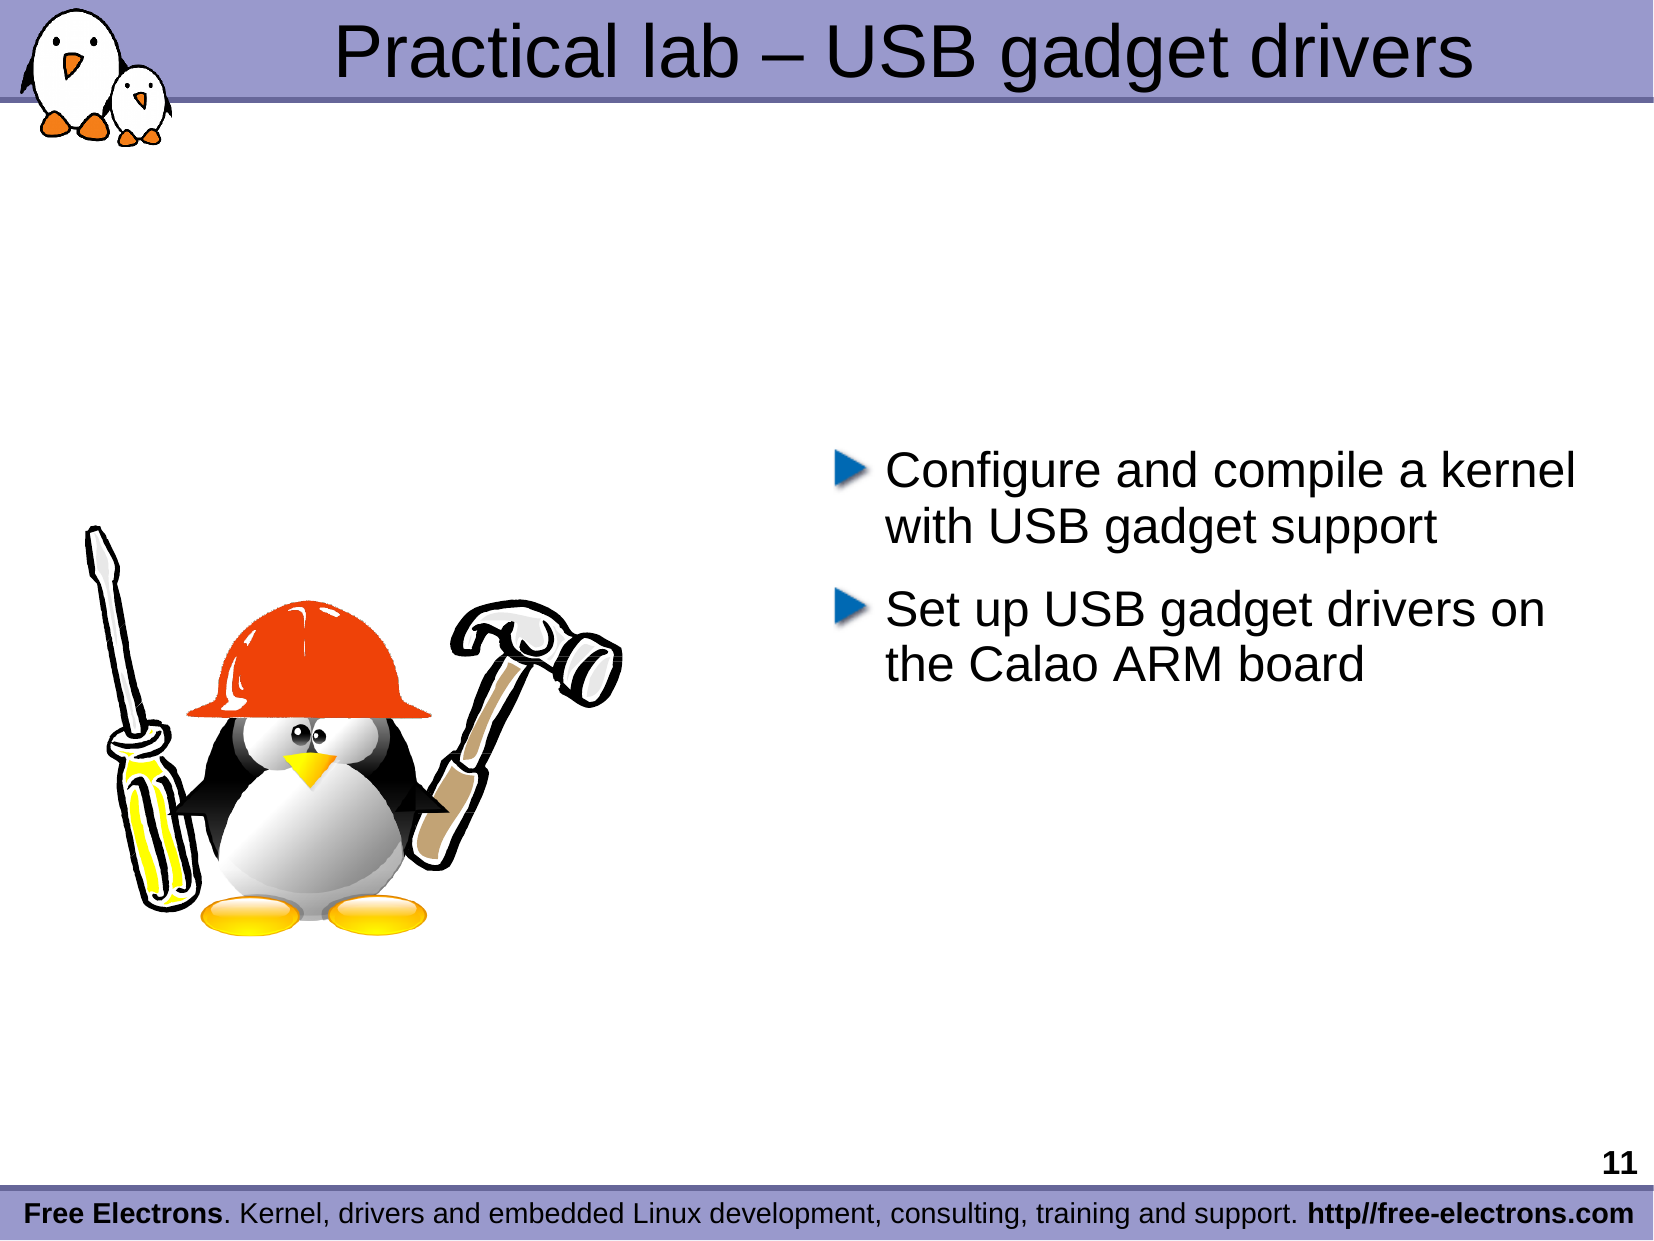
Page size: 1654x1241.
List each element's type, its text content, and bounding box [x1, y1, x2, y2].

text_box [85, 525, 162, 913]
text_box [125, 759, 162, 832]
title Practical lab – USB gadget drivers [178, 4, 1631, 98]
list Configure and compile a kernel with USB gadget support Set up USB gadget drivers on the Calao ARM board [814, 442, 1592, 1118]
picture [20, 8, 172, 147]
text_box [118, 750, 135, 757]
text_box [133, 745, 162, 759]
text_box [155, 776, 162, 784]
text_box [127, 776, 162, 880]
text_box [450, 599, 623, 863]
picture [162, 597, 452, 937]
